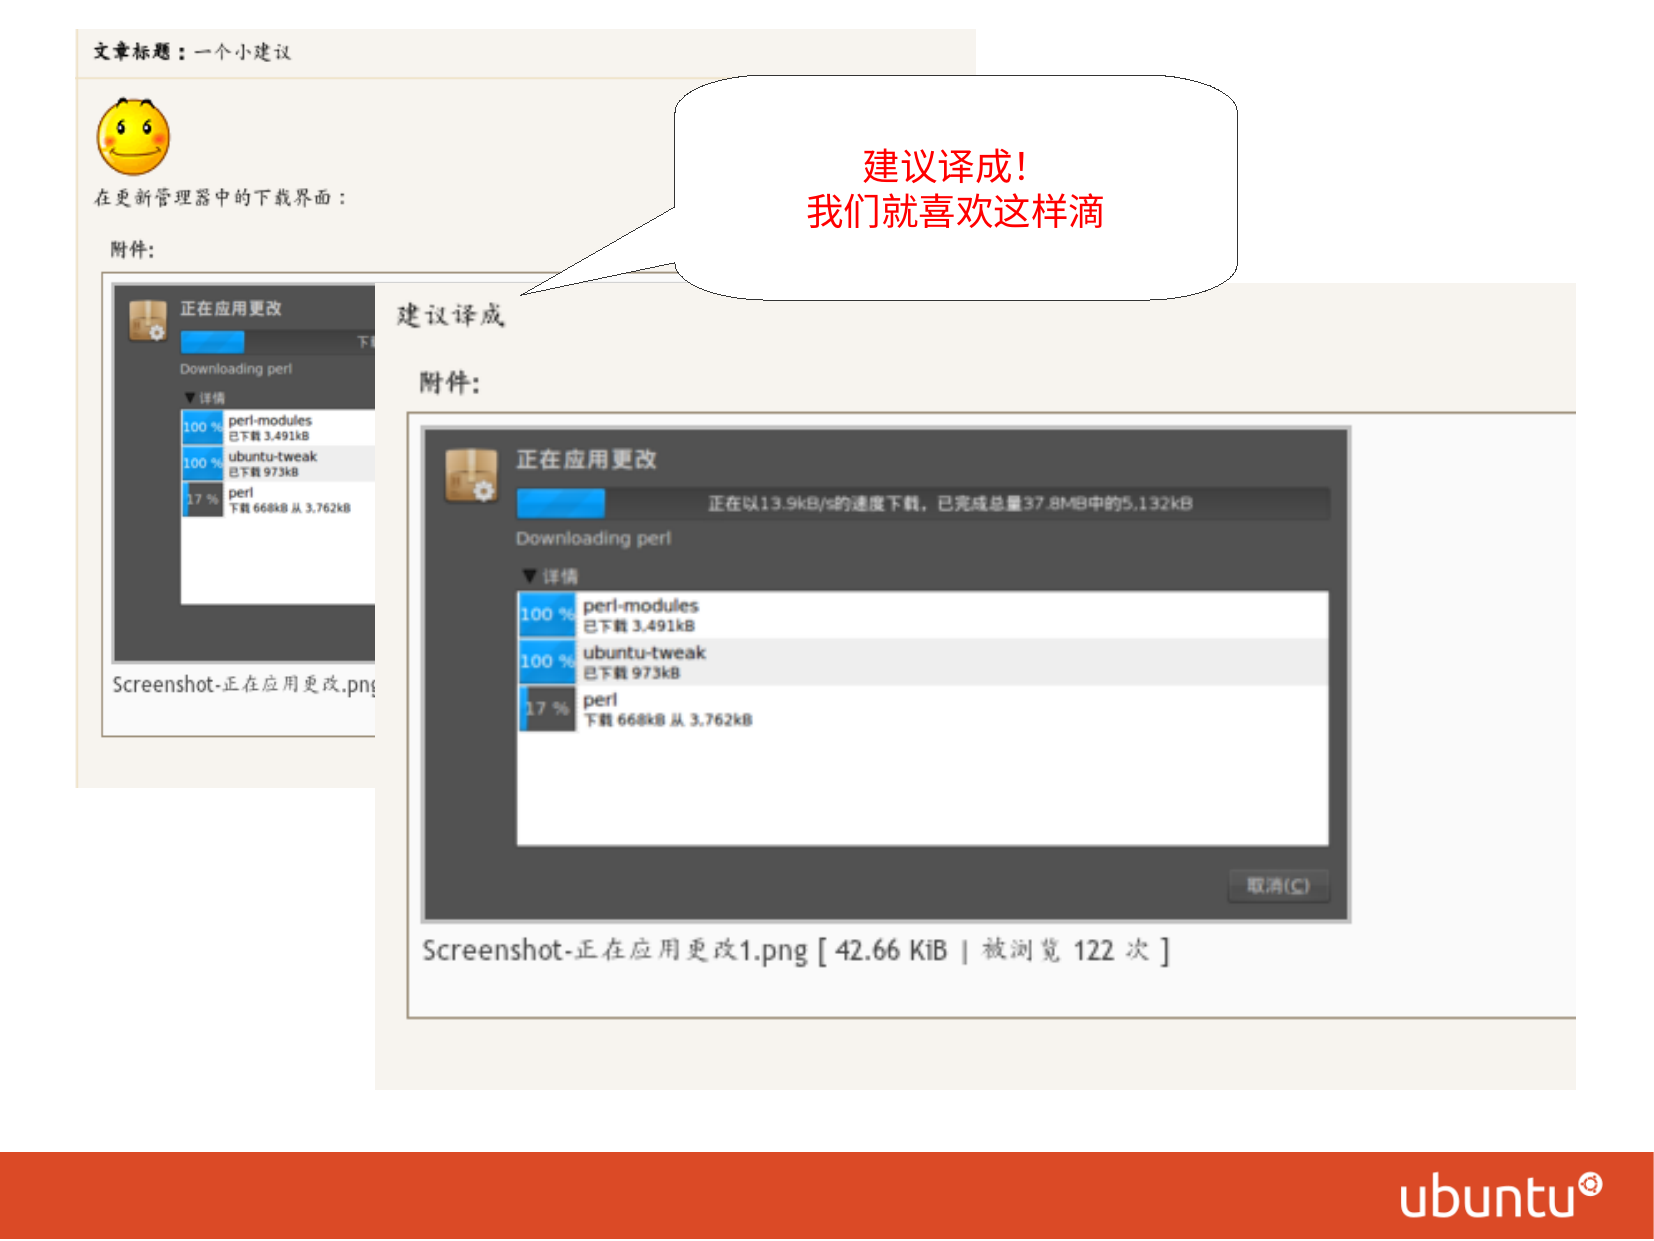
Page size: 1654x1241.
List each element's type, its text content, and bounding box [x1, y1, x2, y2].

picture [75, 29, 1576, 1090]
picture [0, 1152, 1654, 1239]
text_box 建议译成！ 我们就喜欢这样滴 [520, 75, 1238, 301]
